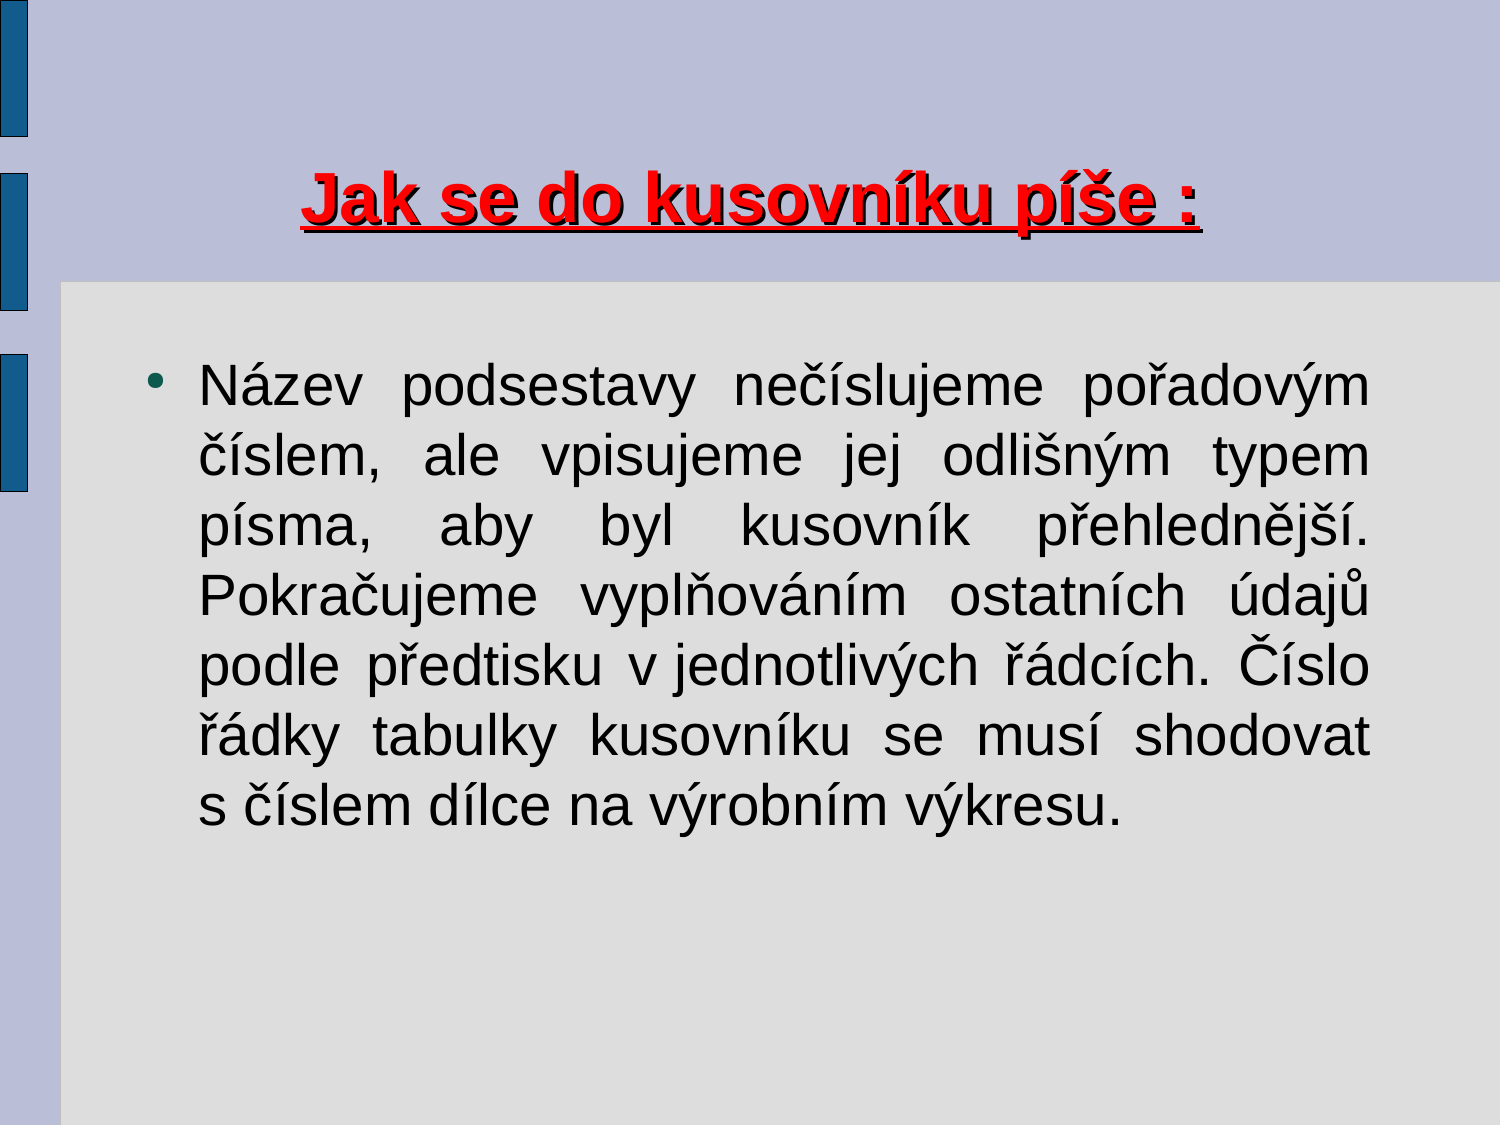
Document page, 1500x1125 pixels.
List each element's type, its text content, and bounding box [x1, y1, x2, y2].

title Jak se do kusovníku píše : [112, 99, 1388, 288]
list Název podsestavy nečíslujeme pořadovým číslem, ale vpisujeme jej odlišným typem písma, aby byl kusovník přehlednější. Pokračujeme vyplňováním ostatních údajů podle předtisku v jednotlivých řádcích. Číslo řádky tabulky kusovníku se musí shodovat s číslem dílce na výrobním výkresu. [112, 339, 1388, 1001]
